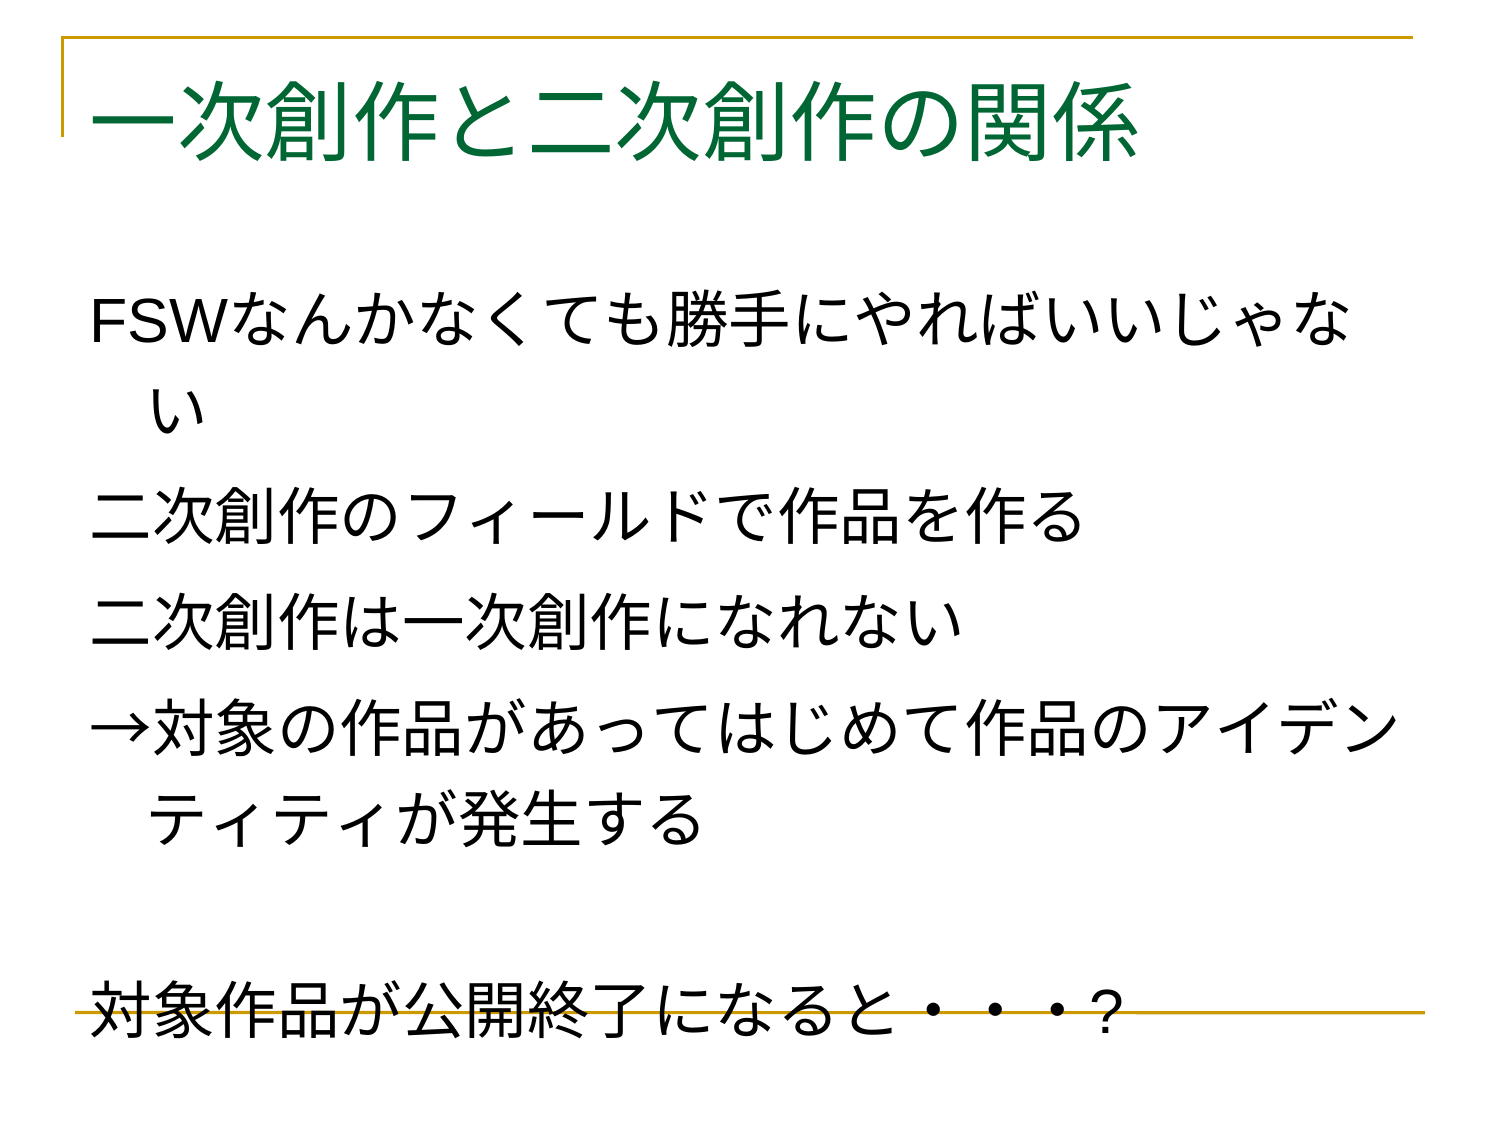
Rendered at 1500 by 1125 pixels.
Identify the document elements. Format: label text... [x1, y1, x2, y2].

list FSWなんかなくても勝手にやればいいじゃない 二次創作のフィールドで作品を作る 二次創作は一次創作になれない →対象の作品があってはじめて作品のアイデンティティが発生する 対象作品が公開終了になると・・・? [75, 262, 1426, 1006]
title 一次創作と二次創作の関係 [75, 45, 1426, 233]
